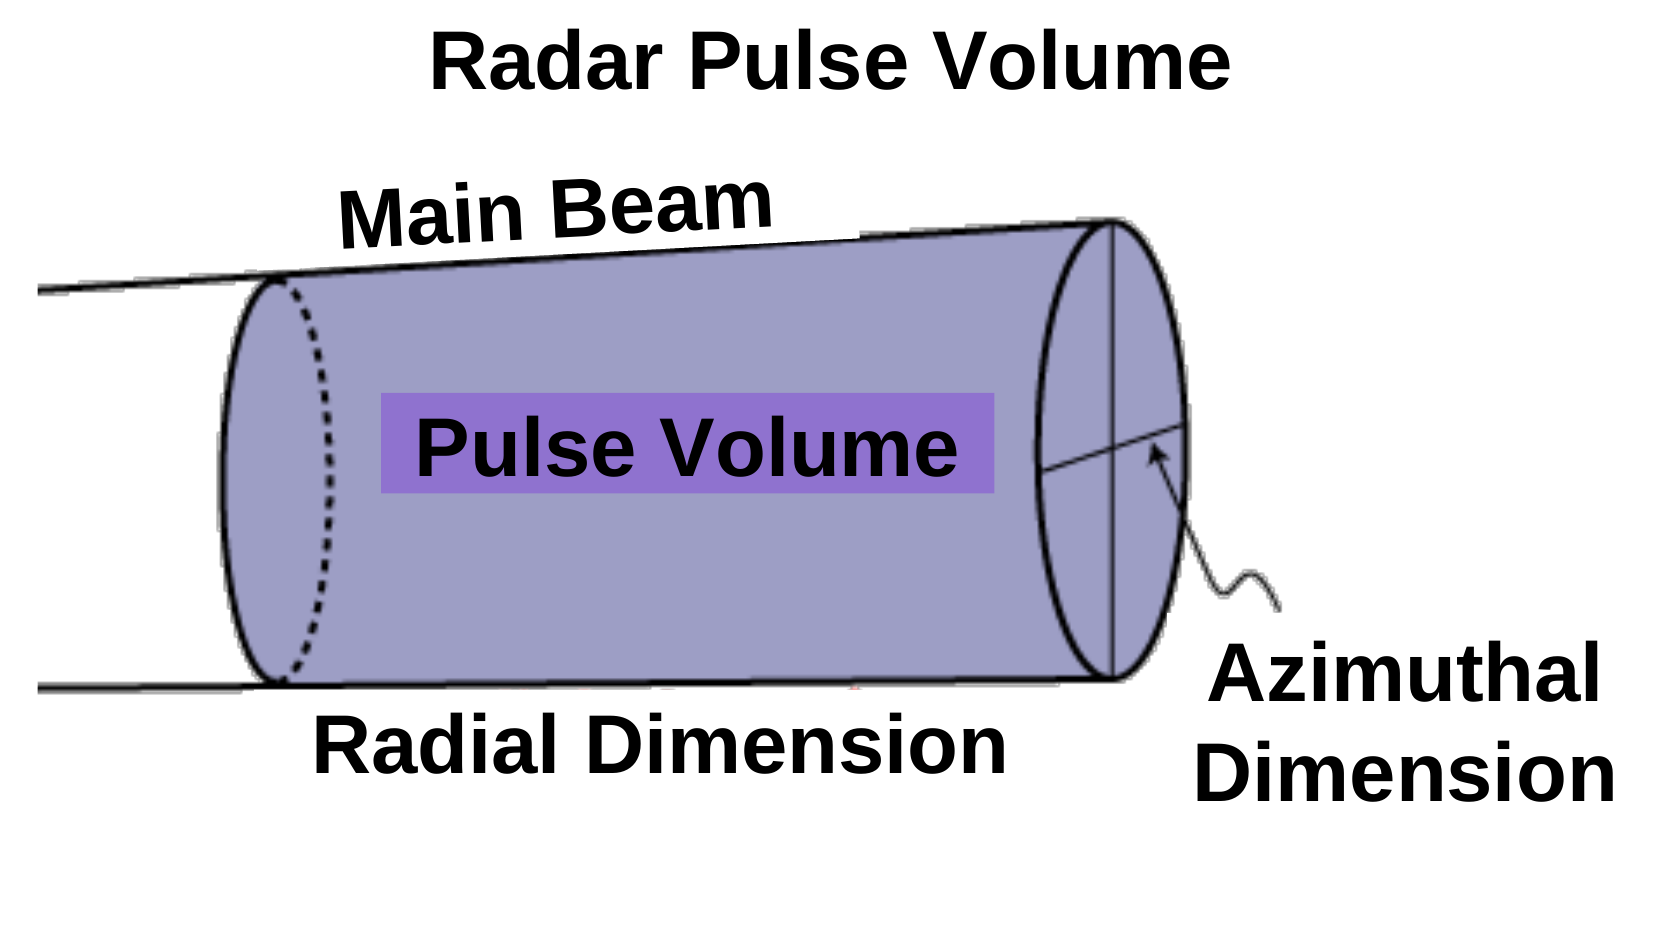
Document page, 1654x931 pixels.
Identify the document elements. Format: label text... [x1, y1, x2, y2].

title Azimuthal Dimension [1167, 612, 1644, 824]
title Pulse Volume [381, 392, 995, 494]
title Radar Pulse Volume [2, 5, 1654, 107]
title Main Beam [251, 137, 860, 271]
title Radial Dimension [253, 689, 1068, 791]
picture [37, 107, 1542, 826]
